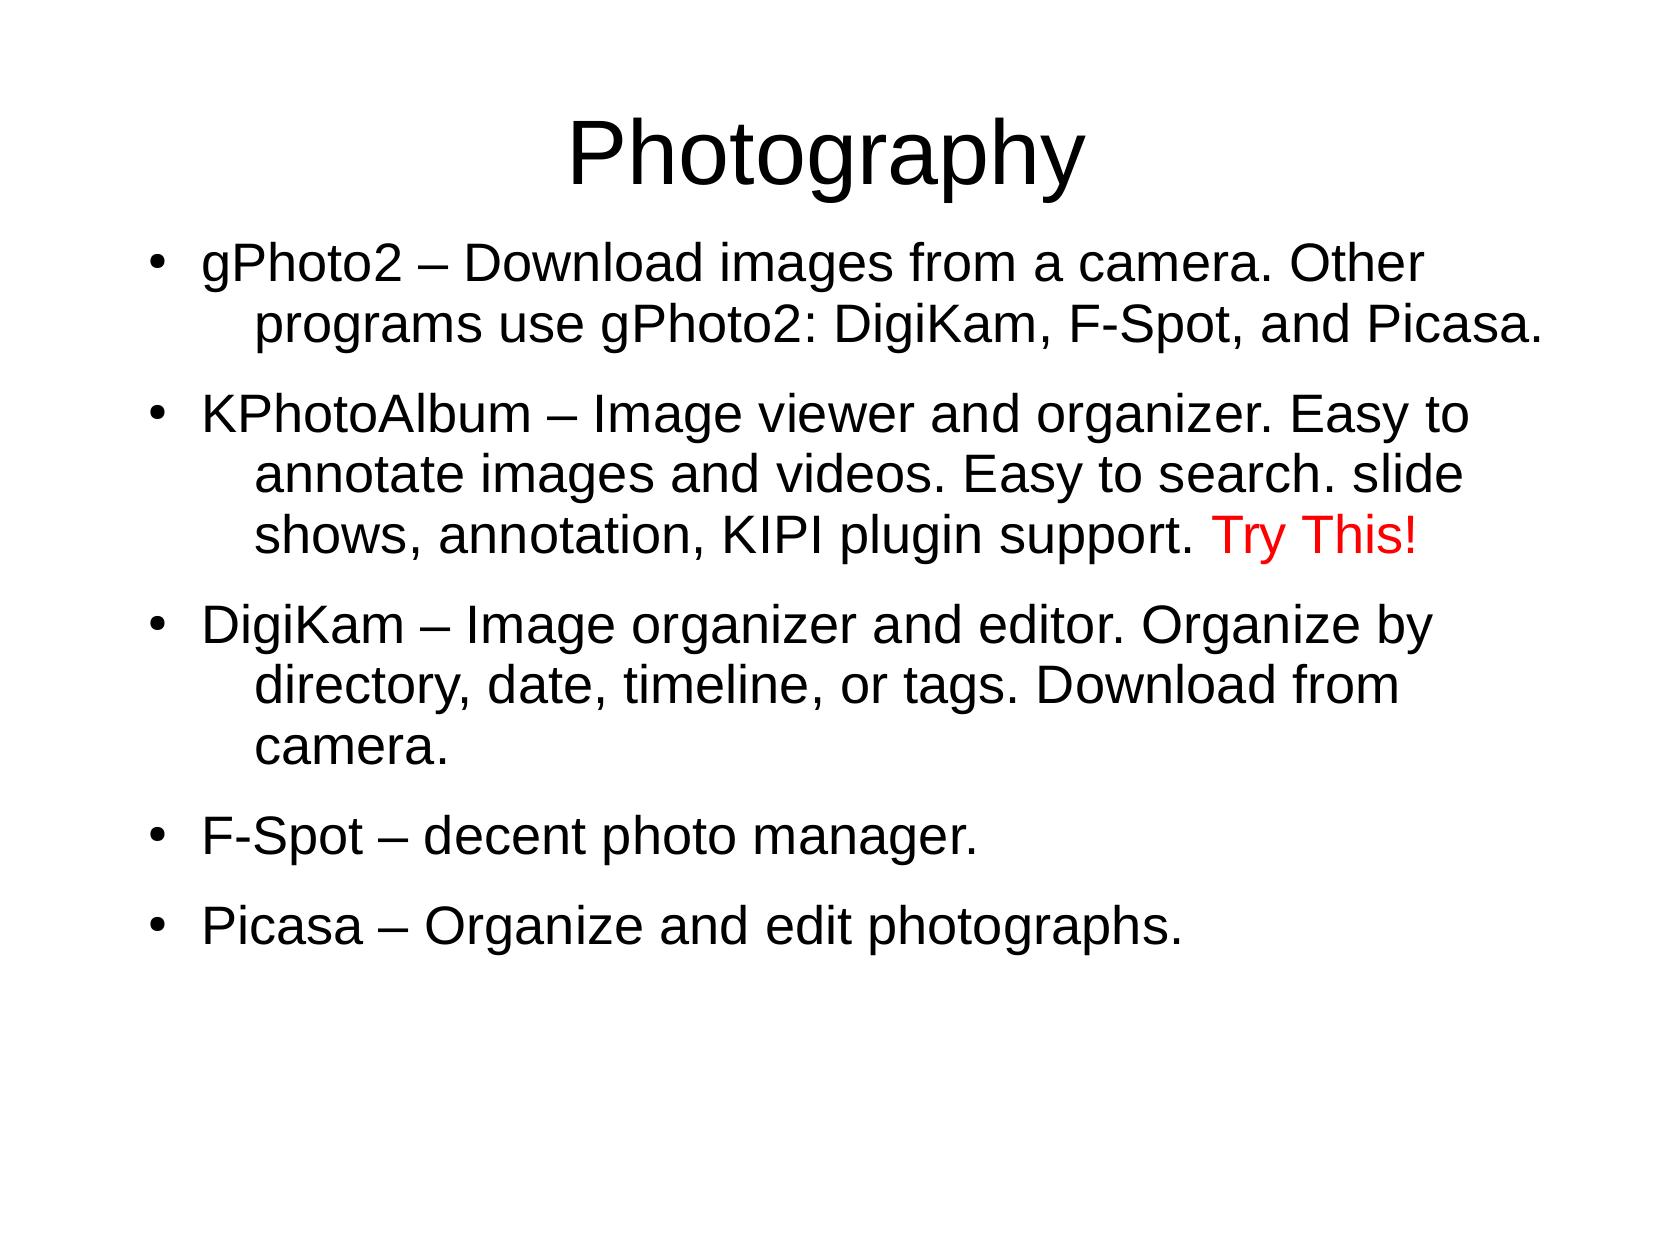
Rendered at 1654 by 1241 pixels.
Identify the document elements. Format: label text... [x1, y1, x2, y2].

title Photography [82, 56, 1571, 250]
list gPhoto2 – Download images from a camera. Other programs use gPhoto2: DigiKam, F-Spot, and Picasa. KPhotoAlbum – Image viewer and organizer. Easy to annotate images and videos. Easy to search. slide shows, annotation, KIPI plugin support. Try This! DigiKam – Image organizer and editor. Organize by directory, date, timeline, or tags. Download from camera. F-Spot – decent photo manager. Picasa – Organize and edit photographs. [112, 232, 1601, 1121]
